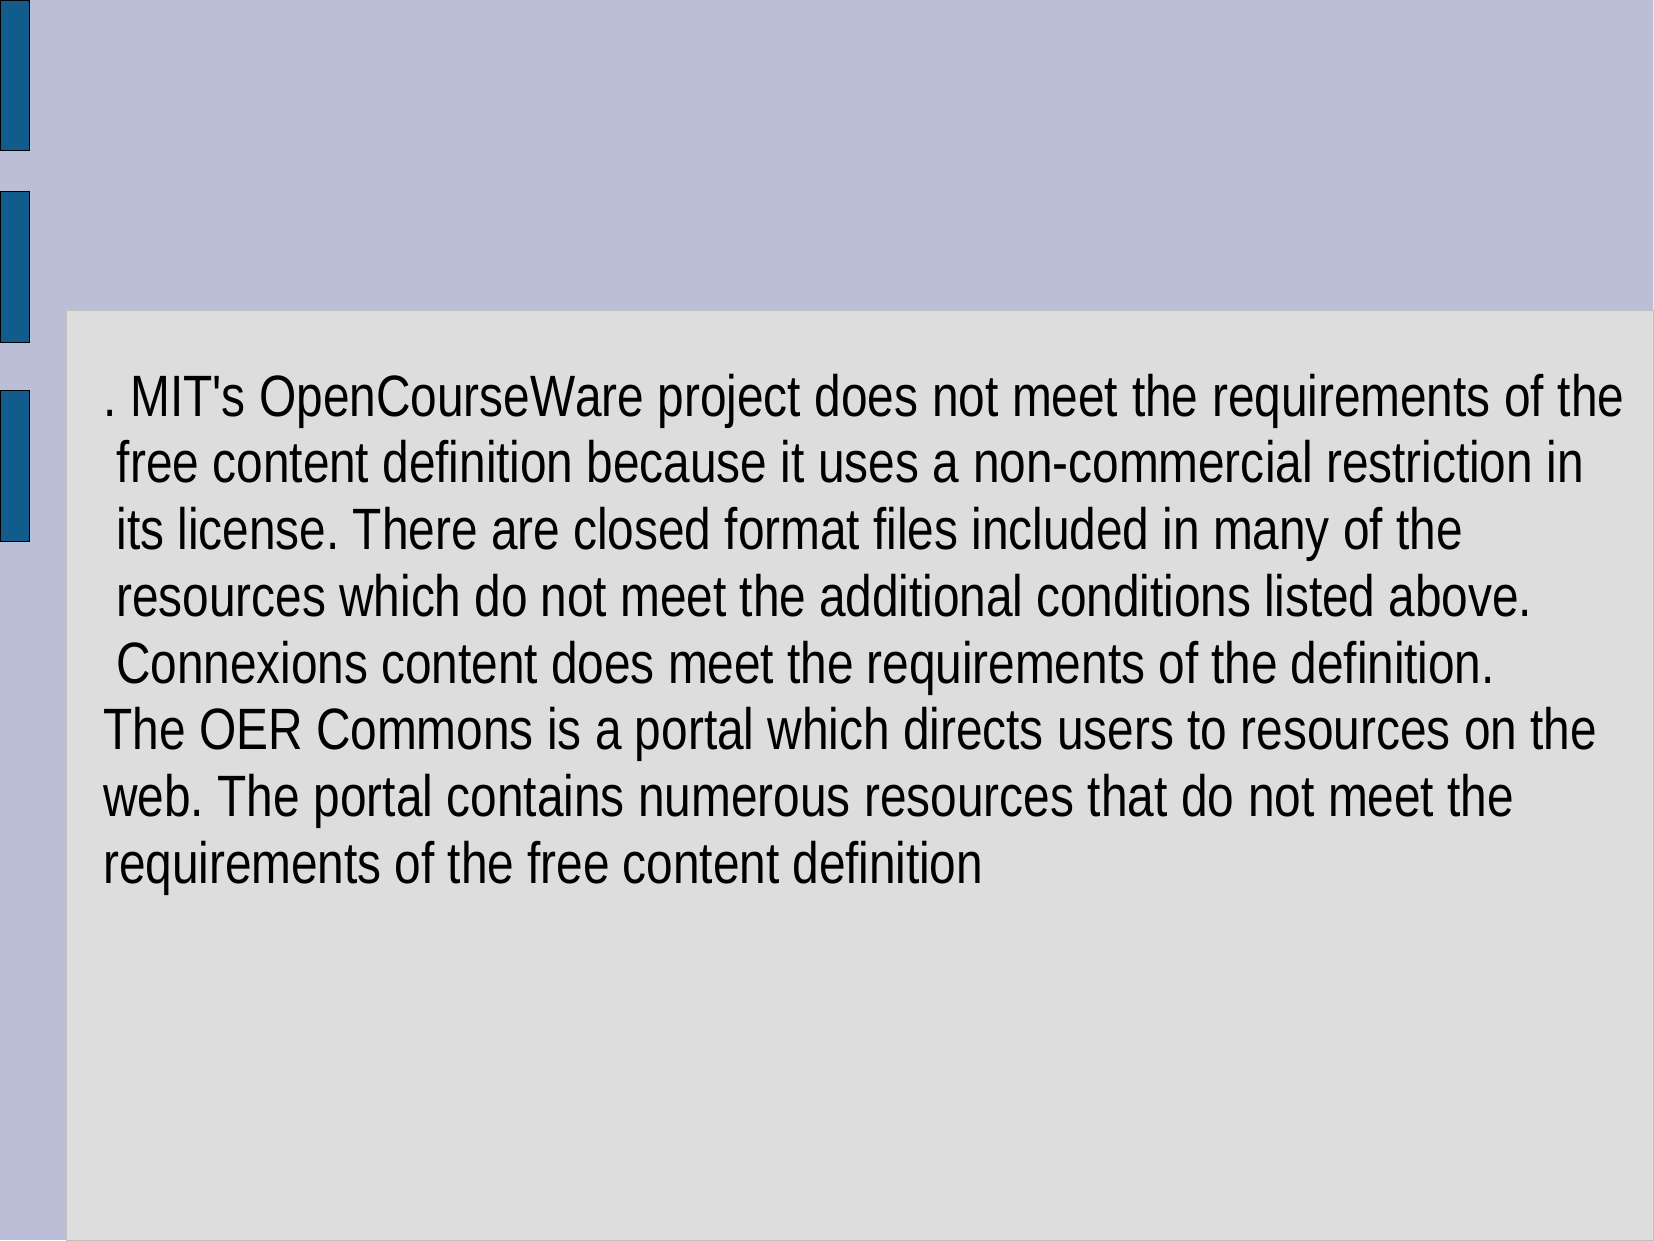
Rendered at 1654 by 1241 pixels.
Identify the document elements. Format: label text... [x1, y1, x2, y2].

text_box . MIT's OpenCourseWare project does not meet the requirements of the free content definition because it uses a non-commercial restriction in its license. There are closed format files included in many of the resources which do not meet the additional conditions listed above. Connexions content does meet the requirements of the definition. The OER Commons is a portal which directs users to resources on the web. The portal contains numerous resources that do not meet the requirements of the free content definition [88, 354, 1654, 976]
